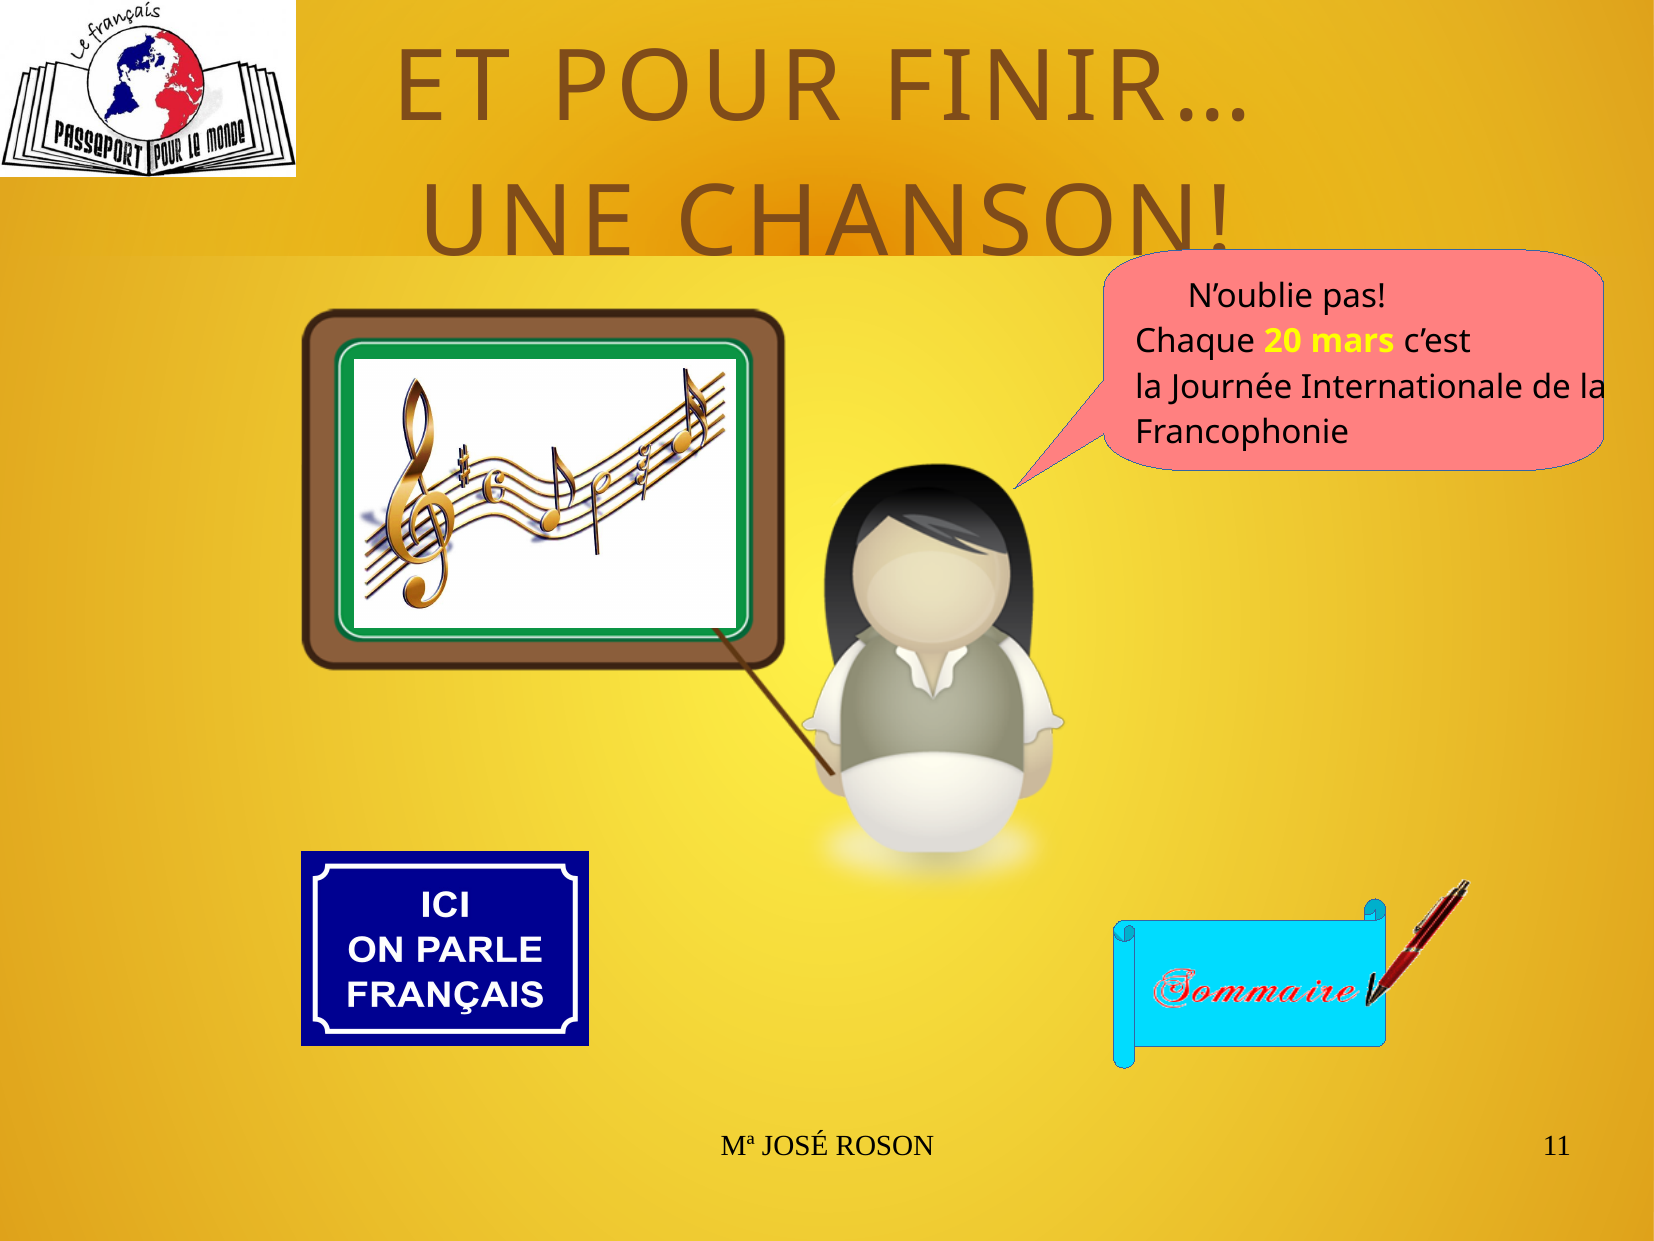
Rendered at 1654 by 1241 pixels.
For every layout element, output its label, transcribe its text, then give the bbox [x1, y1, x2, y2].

picture [275, 278, 1092, 1046]
picture [1142, 847, 1496, 1031]
picture [0, 0, 296, 177]
text_box [1121, 249, 1587, 264]
title ET POUR FINIR… UNE CHANSON! [82, 31, 1571, 269]
text_box N’oublie pas! Chaque 20 mars c’est la Journée Internationale de la Francophonie [1120, 264, 1654, 612]
text_box [1113, 920, 1386, 1069]
text_box [1013, 264, 1120, 489]
